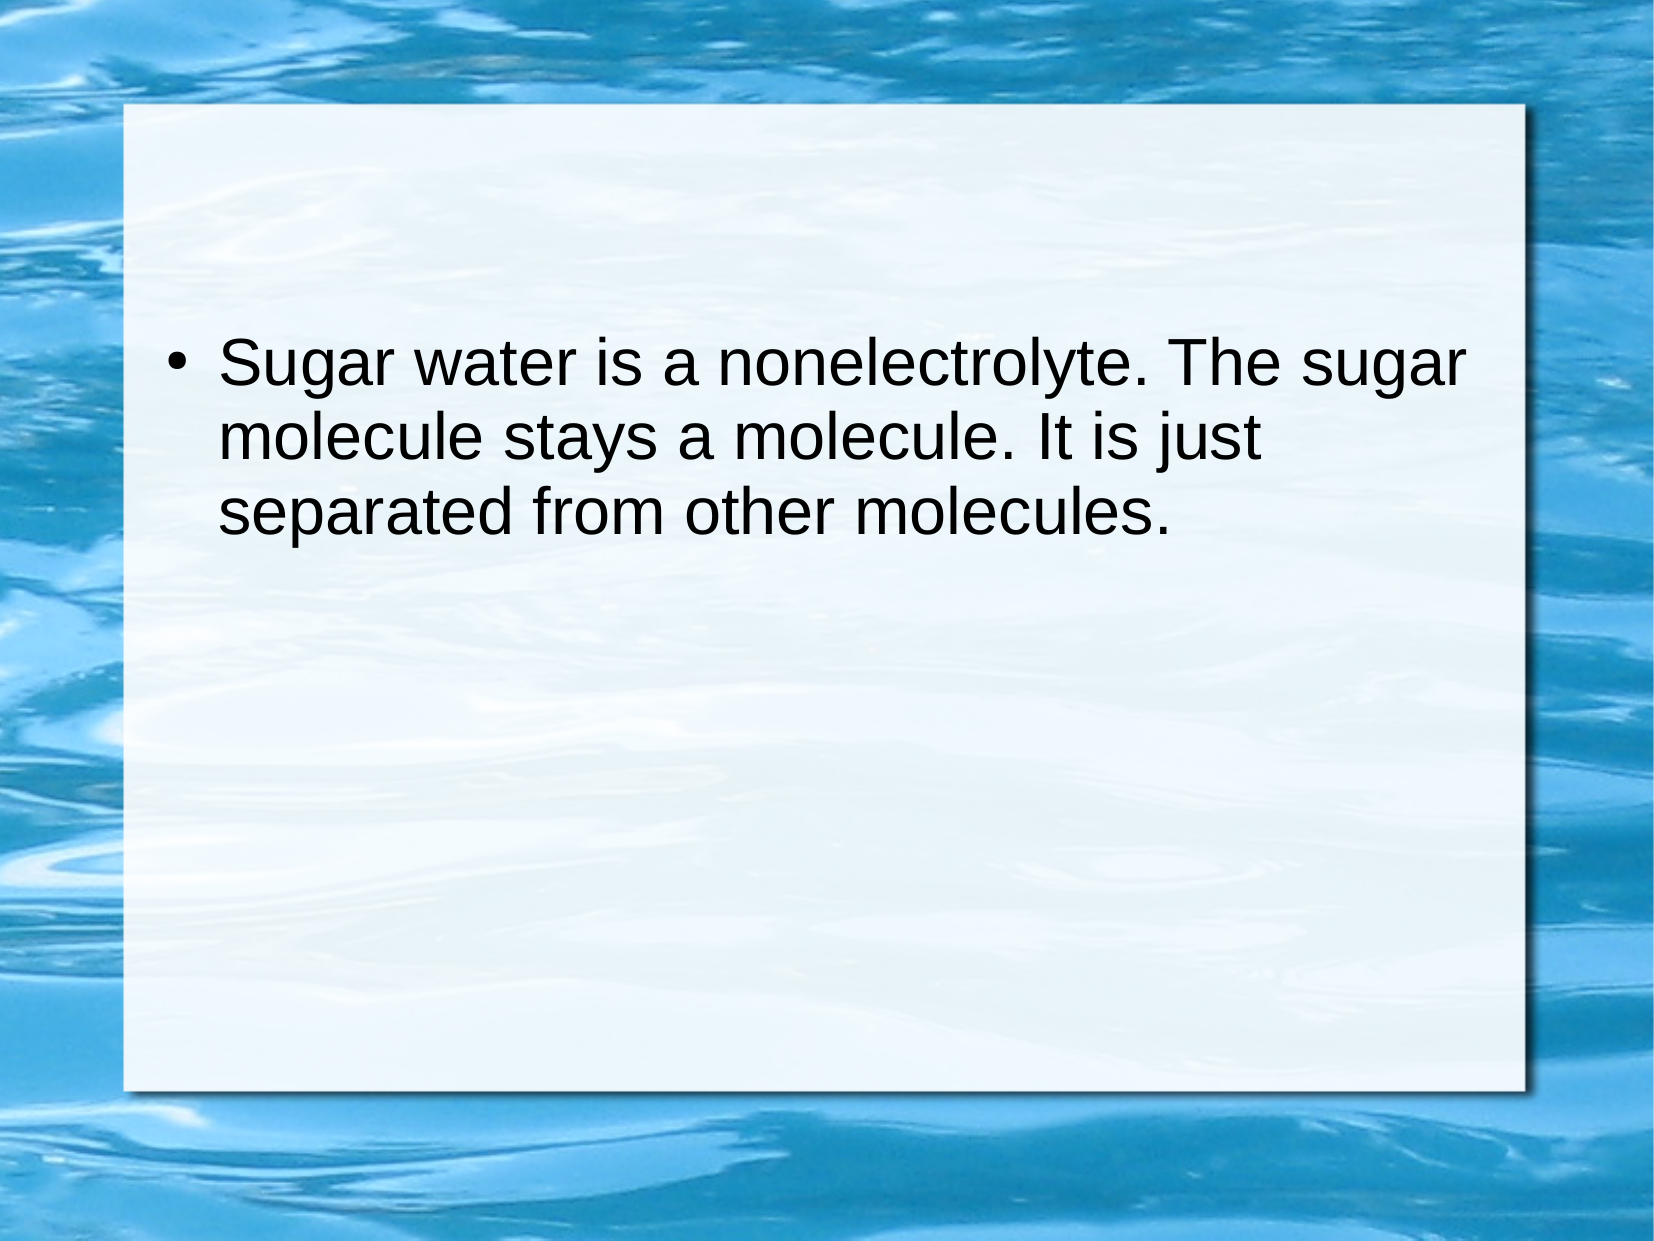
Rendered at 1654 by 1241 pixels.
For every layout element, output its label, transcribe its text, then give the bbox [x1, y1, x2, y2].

list Sugar water is a nonelectrolyte. The sugar molecule stays a molecule. It is just separated from other molecules. [147, 324, 1506, 1064]
picture [0, 0, 1654, 1241]
